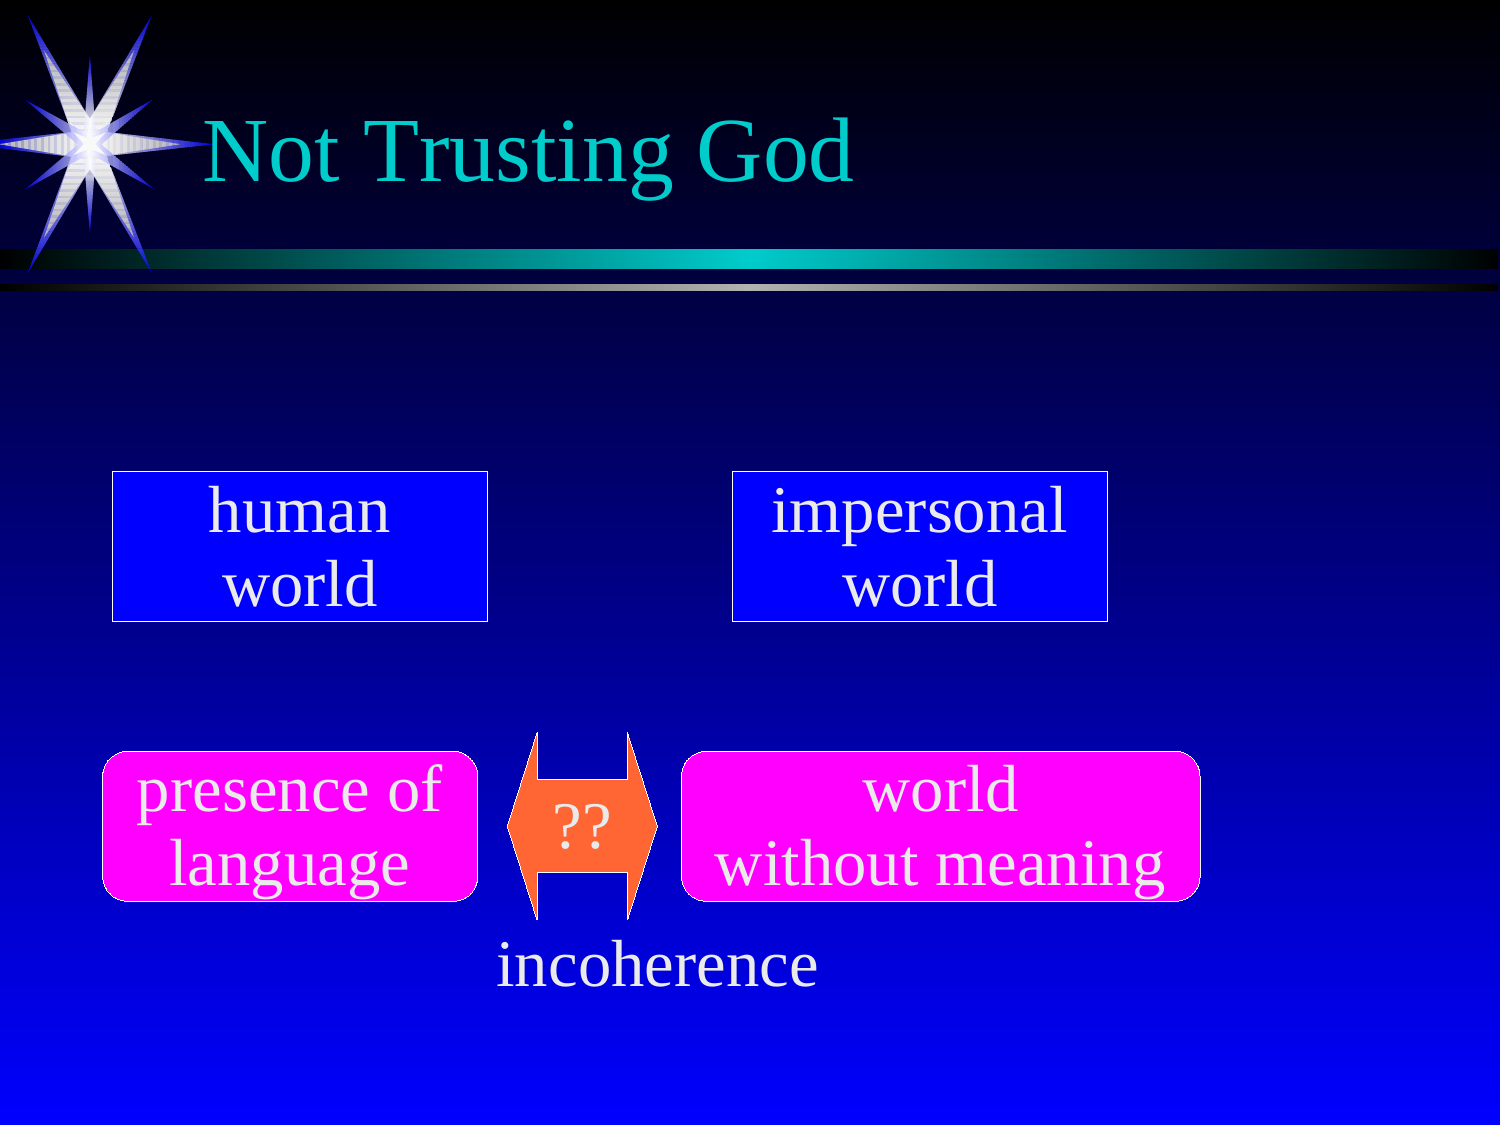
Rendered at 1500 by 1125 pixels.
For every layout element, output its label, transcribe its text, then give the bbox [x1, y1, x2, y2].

text_box ?? [507, 732, 658, 919]
text_box human world [112, 471, 488, 622]
text_box presence of language [102, 751, 478, 902]
title Not Trusting God [187, 48, 1463, 252]
text_box world without meaning [681, 751, 1201, 902]
text_box impersonal world [732, 471, 1108, 622]
text_box incoherence [481, 919, 895, 1009]
